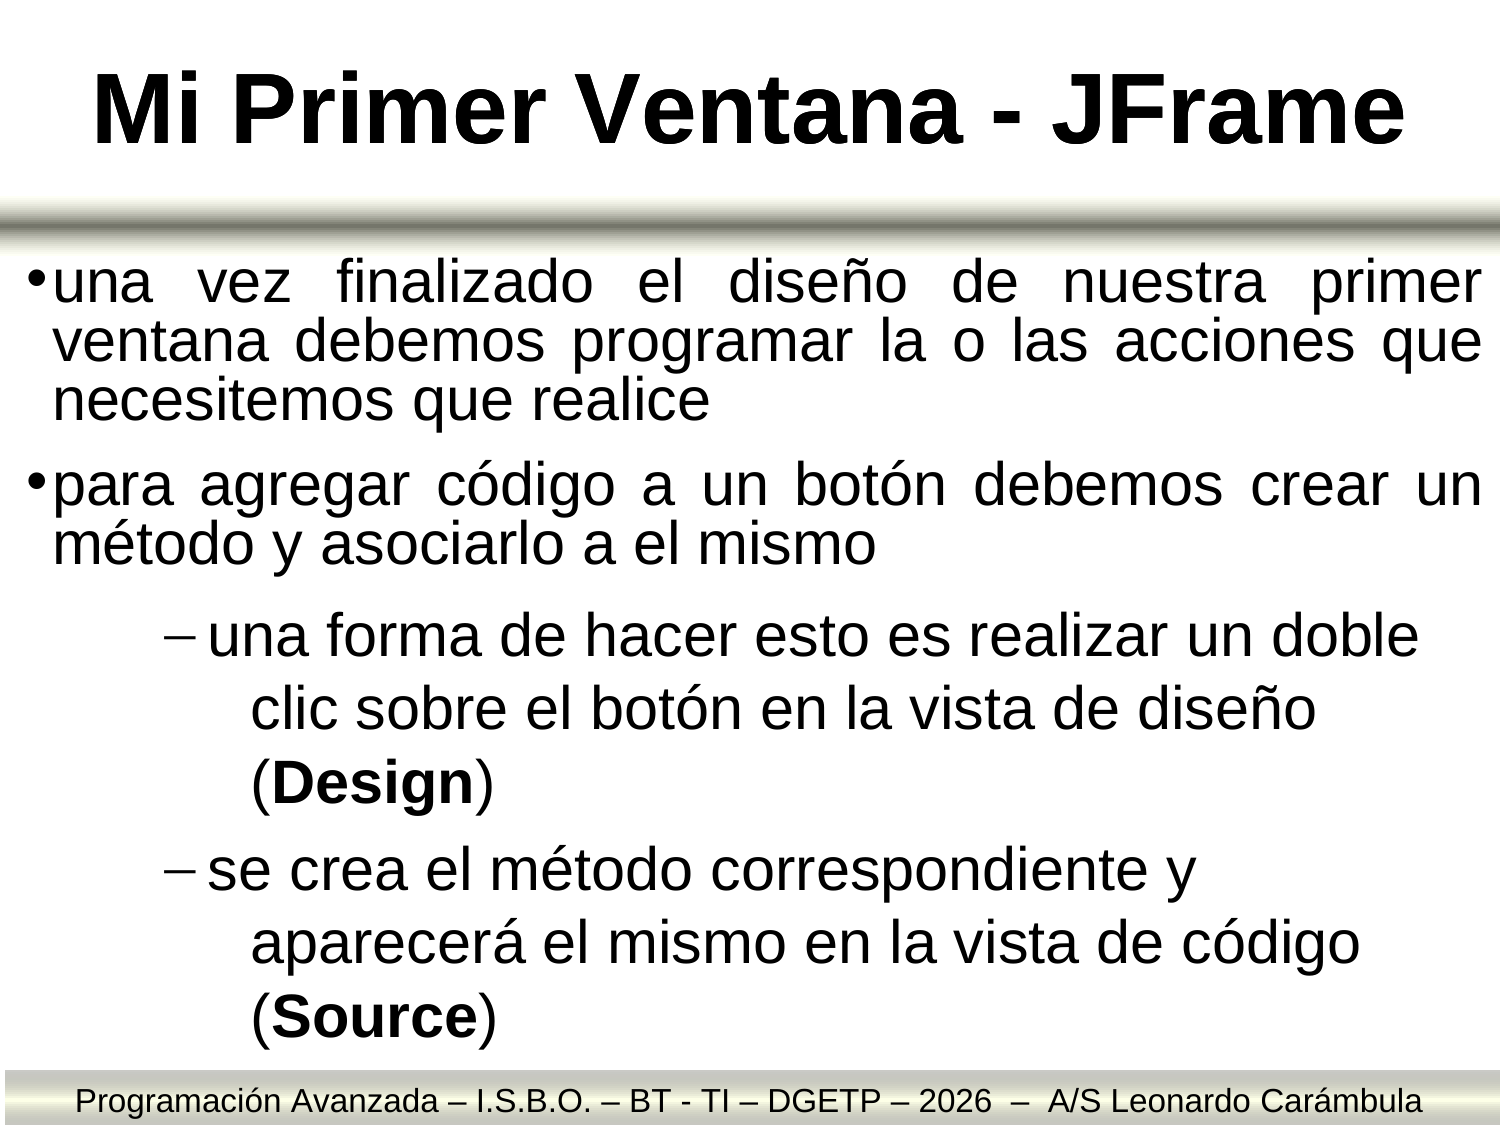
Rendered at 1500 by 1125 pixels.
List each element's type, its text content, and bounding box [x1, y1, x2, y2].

list una vez finalizado el diseño de nuestra primer ventana debemos programar la o las acciones que necesitemos que realice para agregar código a un botón debemos crear un método y asociarlo a el mismo una forma de hacer esto es realizar un doble clic sobre el botón en la vista de diseño (Design) se crea el método correspondiente y aparecerá el mismo en la vista de código (Source) [11, 248, 1500, 1063]
title Mi Primer Ventana - JFrame [0, 9, 1500, 198]
